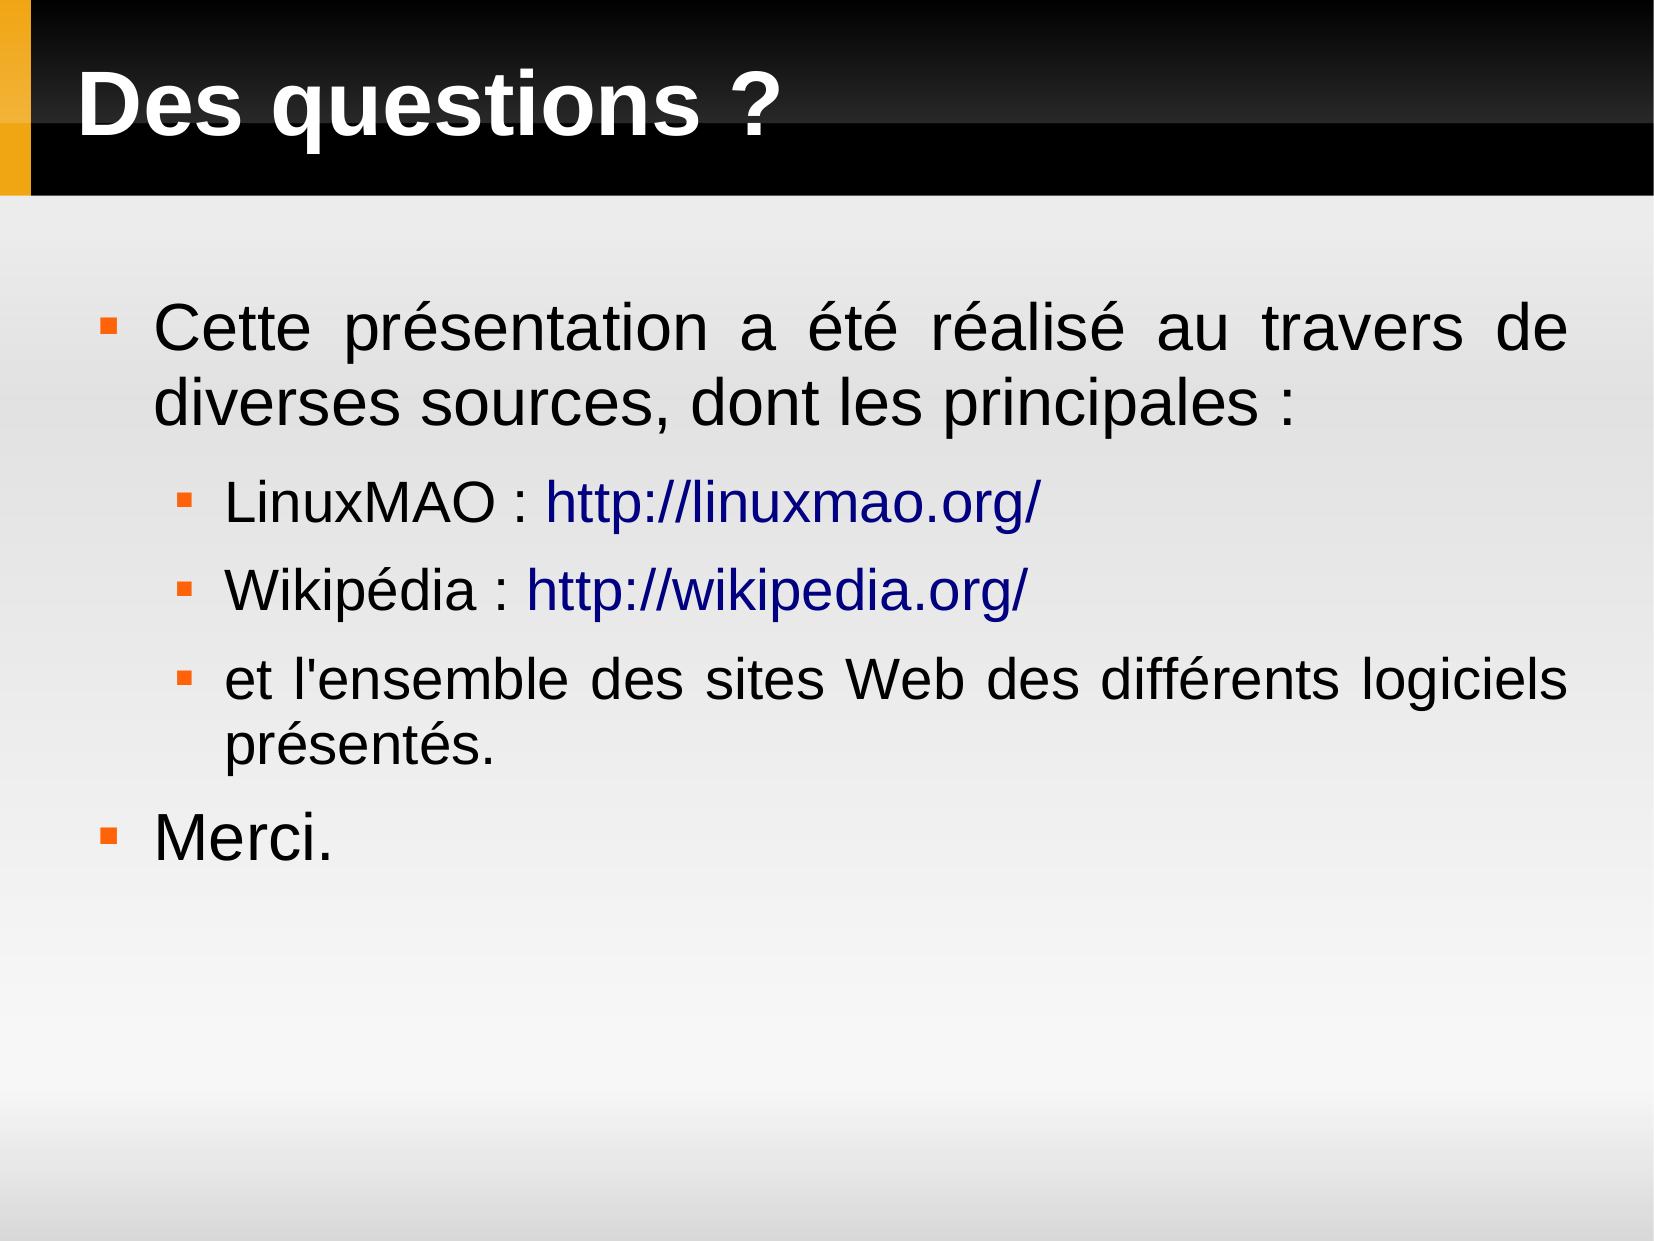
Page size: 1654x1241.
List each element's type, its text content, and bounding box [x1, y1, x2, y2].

picture [0, 0, 1654, 1241]
title Des questions ? [76, 7, 1565, 200]
list Cette présentation a été réalisé au travers de diverses sources, dont les principales : LinuxMAO : http://linuxmao.org/ Wikipédia : http://wikipedia.org/ et l'ensemble des sites Web des différents logiciels présentés. Merci. [82, 290, 1571, 1094]
